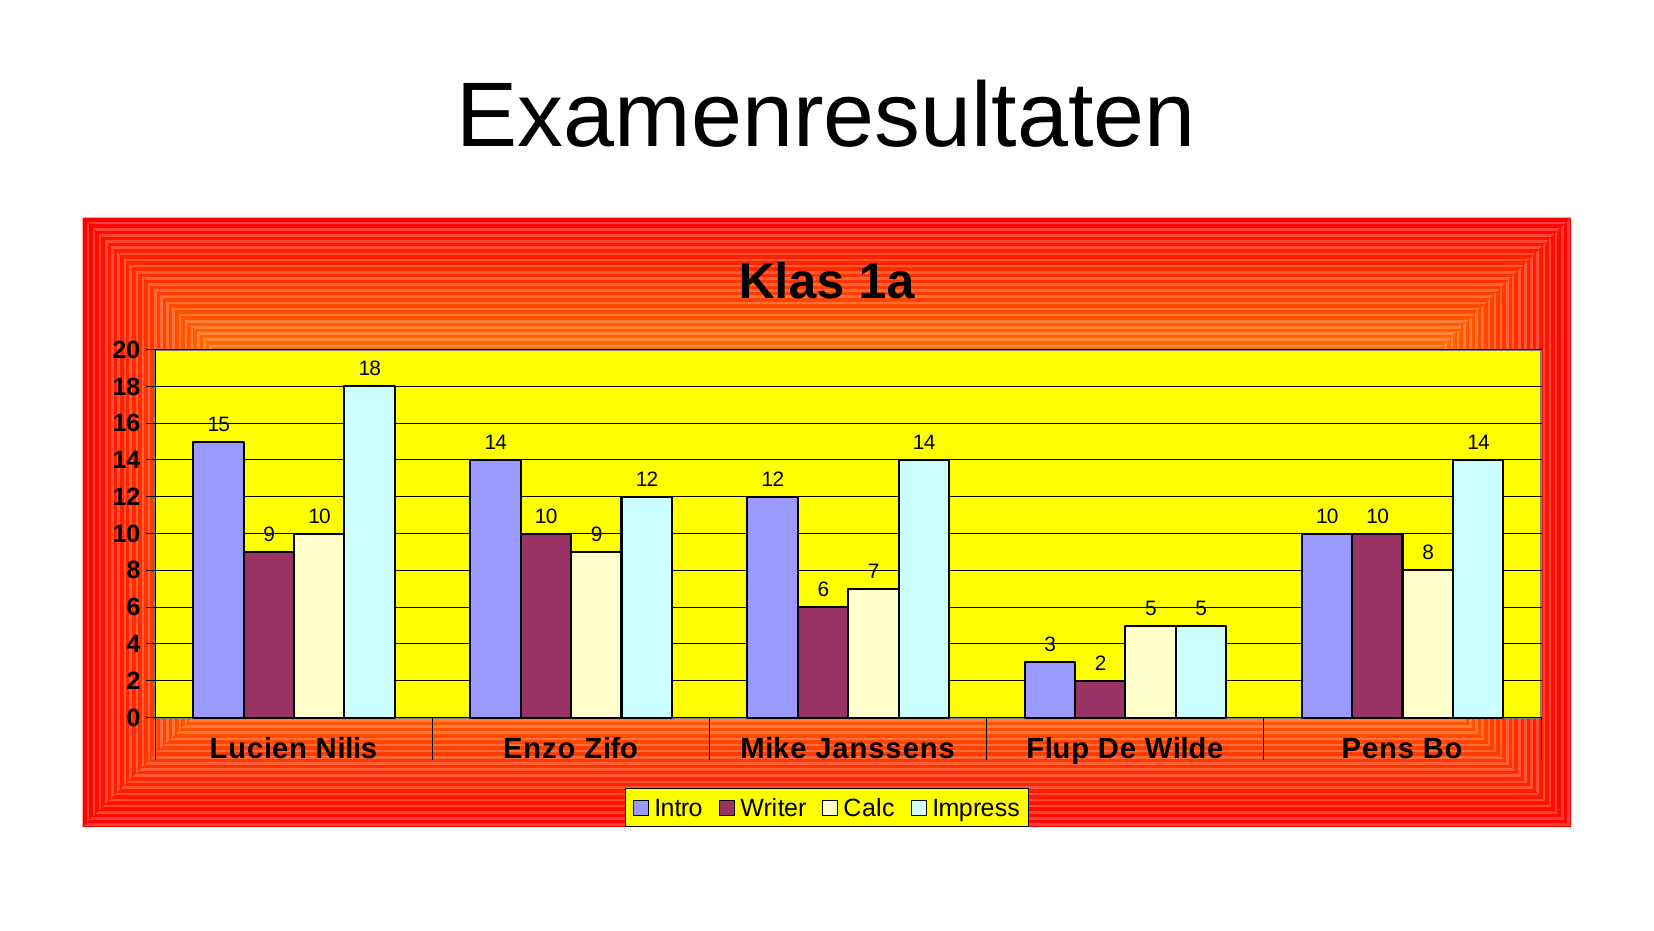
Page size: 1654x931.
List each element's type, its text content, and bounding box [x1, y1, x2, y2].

chart [82, 217, 1571, 827]
title Examenresultaten [82, 37, 1571, 193]
